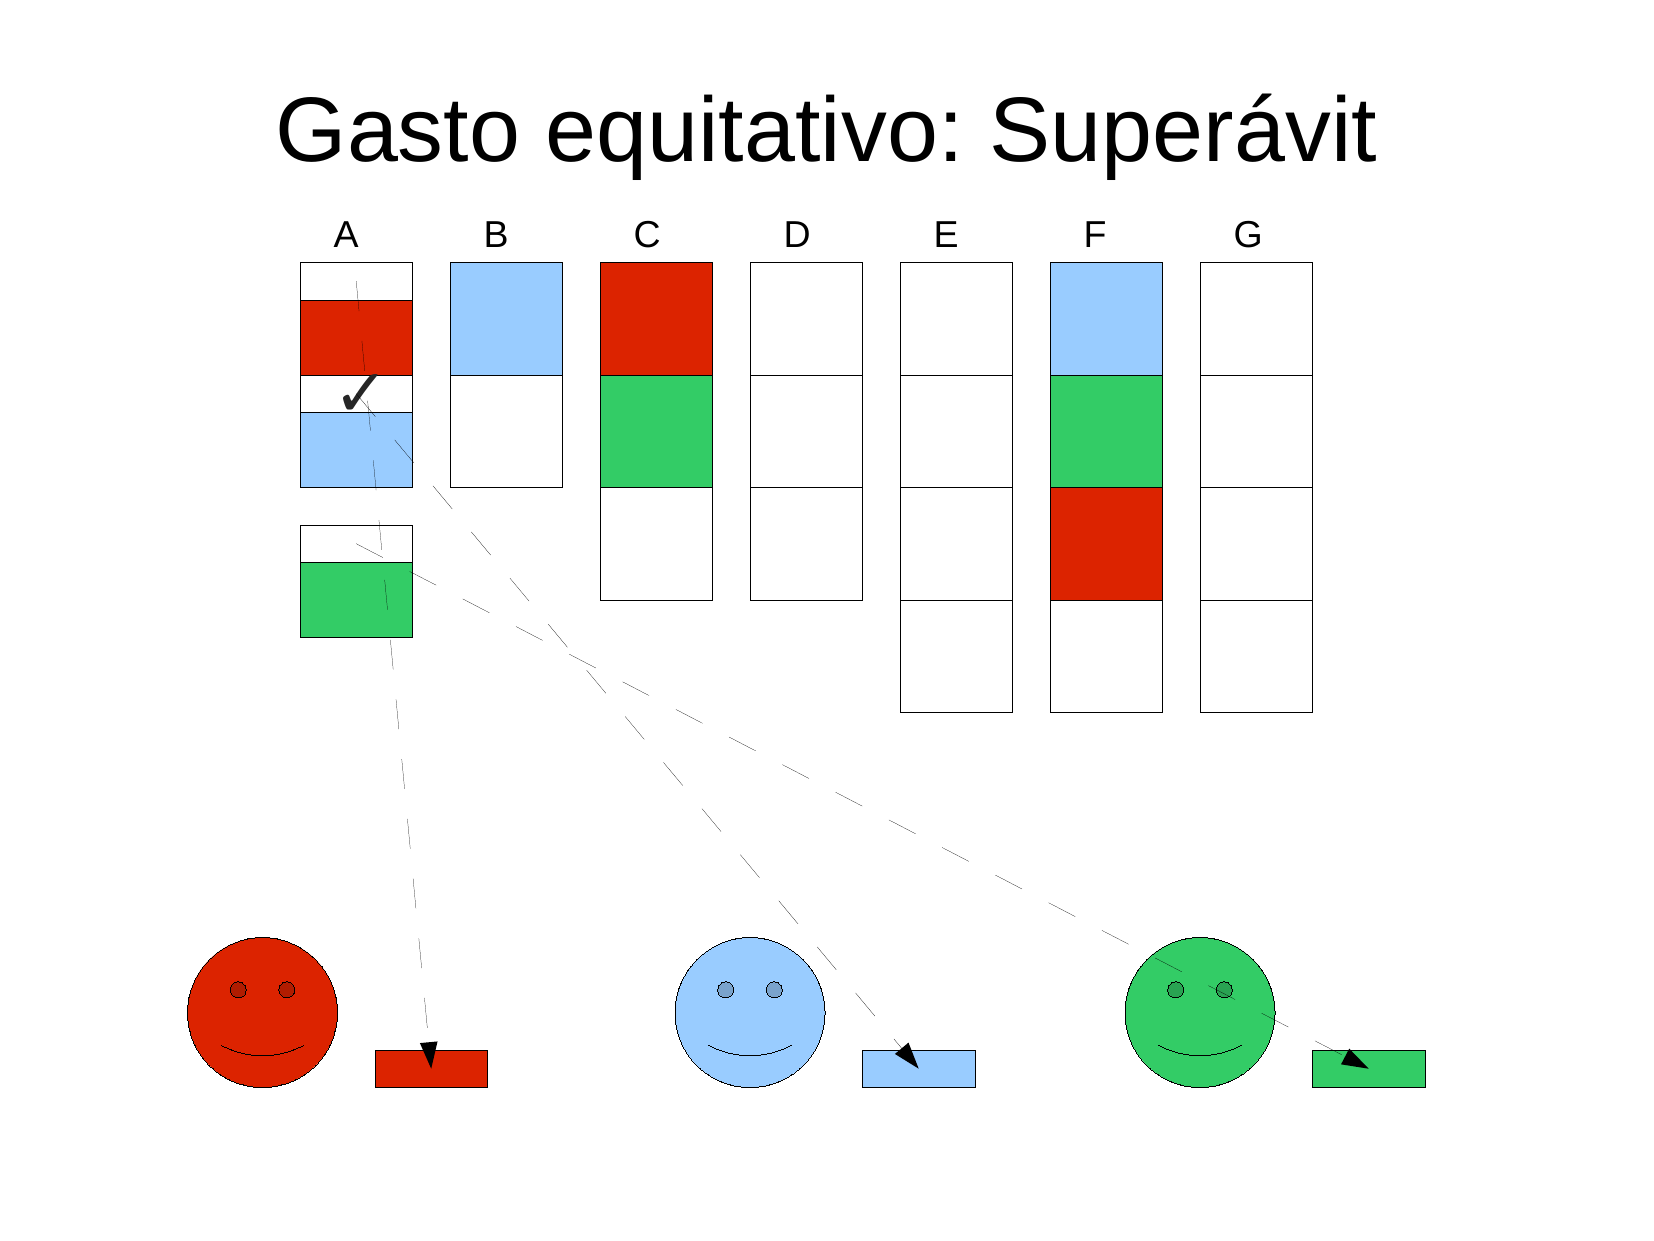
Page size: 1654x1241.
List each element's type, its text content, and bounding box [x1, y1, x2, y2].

text_box [900, 262, 1013, 713]
text_box [187, 937, 338, 1088]
text_box A [318, 206, 376, 264]
text_box E [918, 206, 975, 264]
text_box [300, 525, 413, 638]
text_box B [468, 206, 526, 264]
text_box [750, 262, 863, 601]
text_box [450, 262, 563, 488]
text_box [600, 262, 713, 601]
text_box ✓ [318, 337, 413, 431]
text_box [1050, 262, 1163, 713]
text_box C [618, 205, 675, 263]
text_box [375, 1050, 488, 1088]
text_box [300, 262, 413, 488]
text_box [1200, 262, 1313, 713]
text_box [1312, 1050, 1426, 1088]
text_box [862, 1050, 976, 1088]
text_box G [1218, 205, 1276, 263]
text_box [675, 937, 826, 1088]
title Gasto equitativo: Superávit [82, 25, 1571, 233]
text_box F [1068, 206, 1126, 264]
text_box [1125, 937, 1276, 1088]
text_box D [768, 205, 826, 263]
